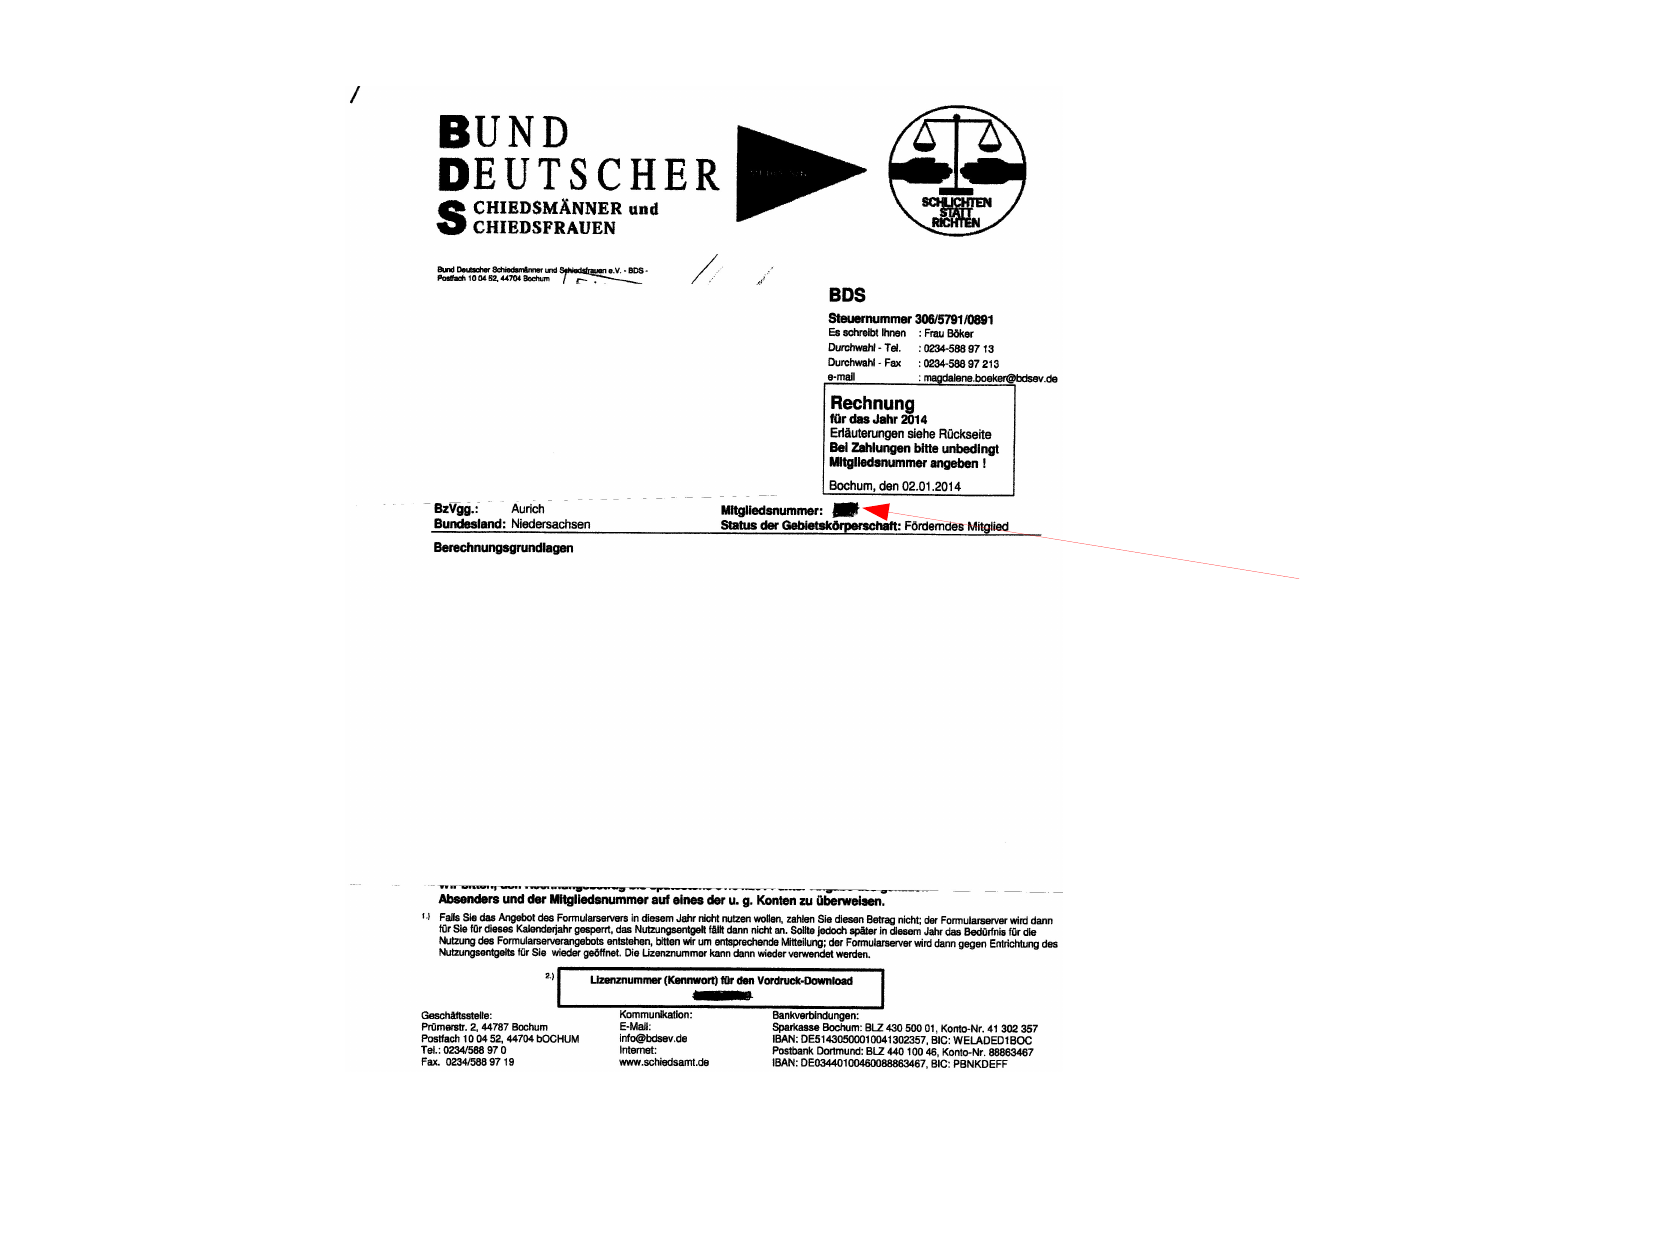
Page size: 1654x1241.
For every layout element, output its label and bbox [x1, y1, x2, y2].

picture [345, 86, 1063, 1072]
